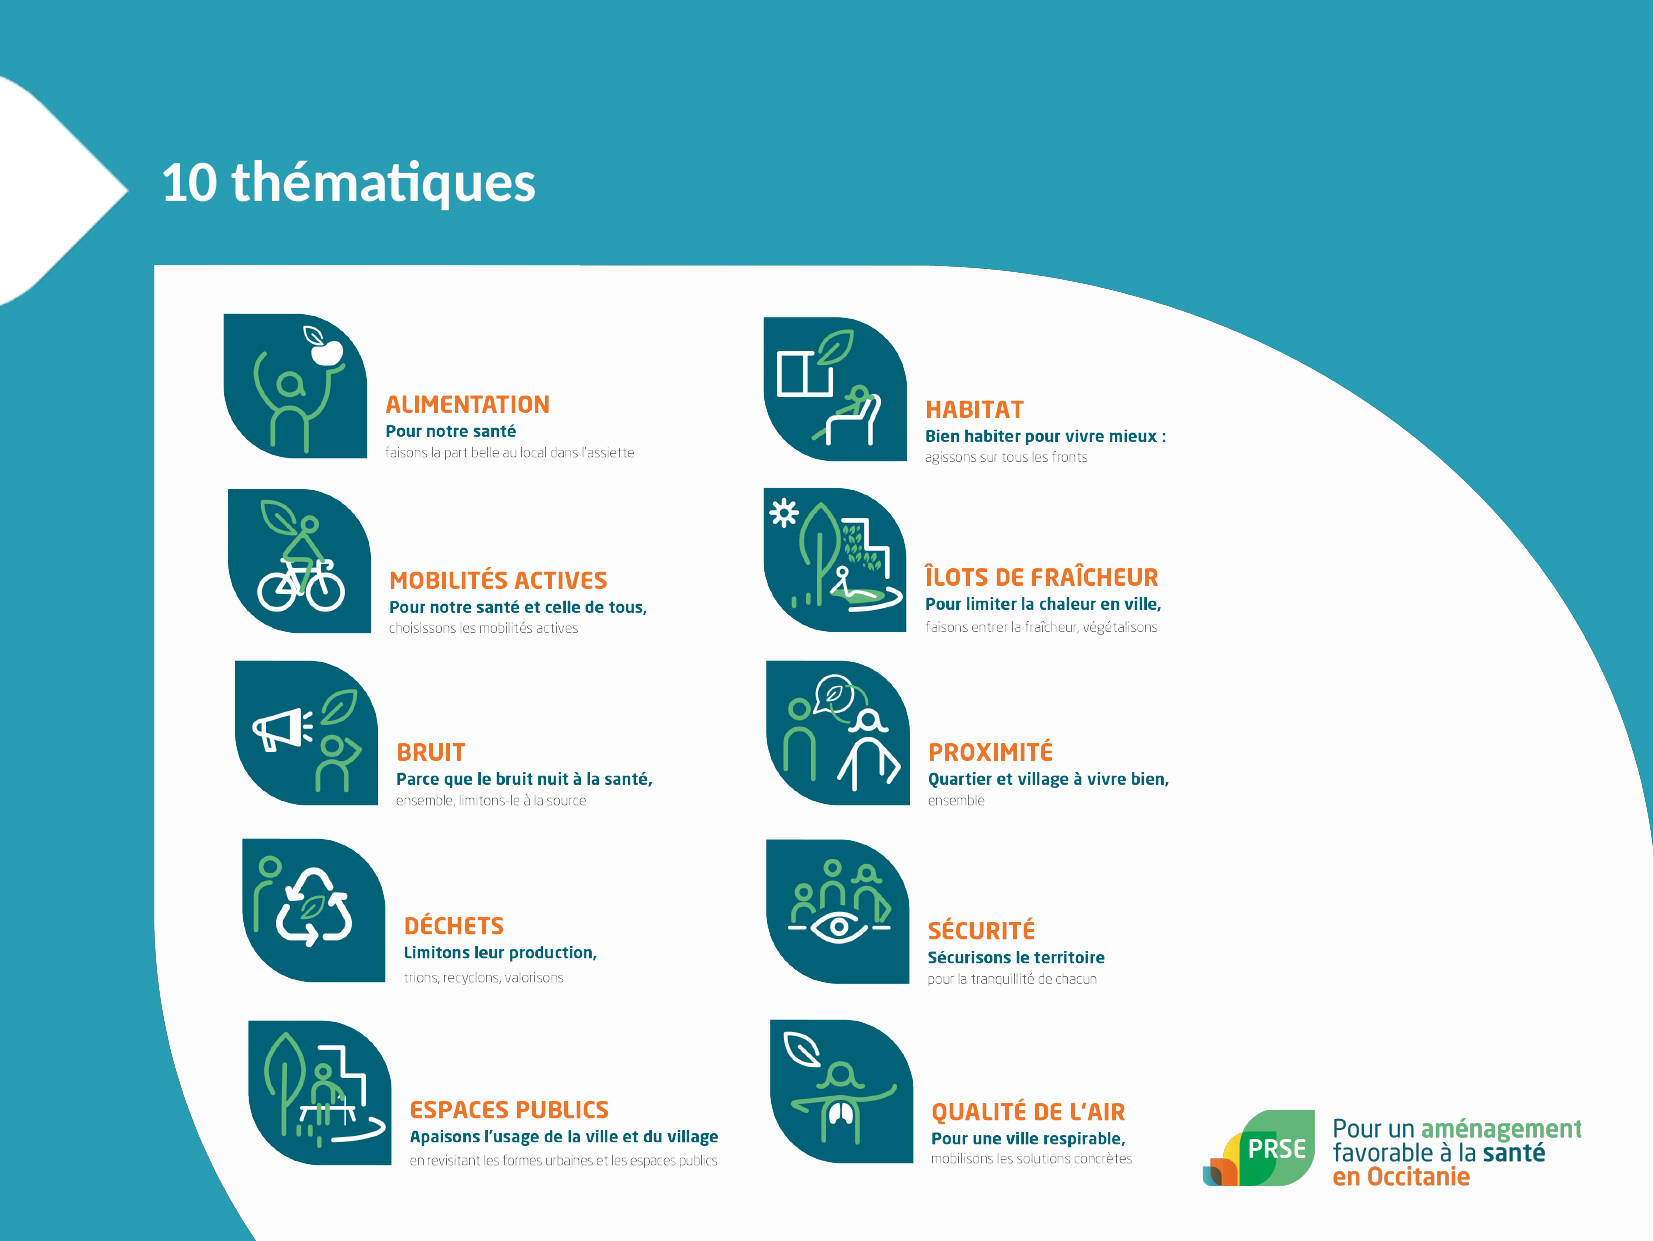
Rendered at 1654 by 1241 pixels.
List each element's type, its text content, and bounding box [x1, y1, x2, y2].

picture [0, 0, 1654, 1241]
title 10 thématiques [159, 34, 1449, 340]
